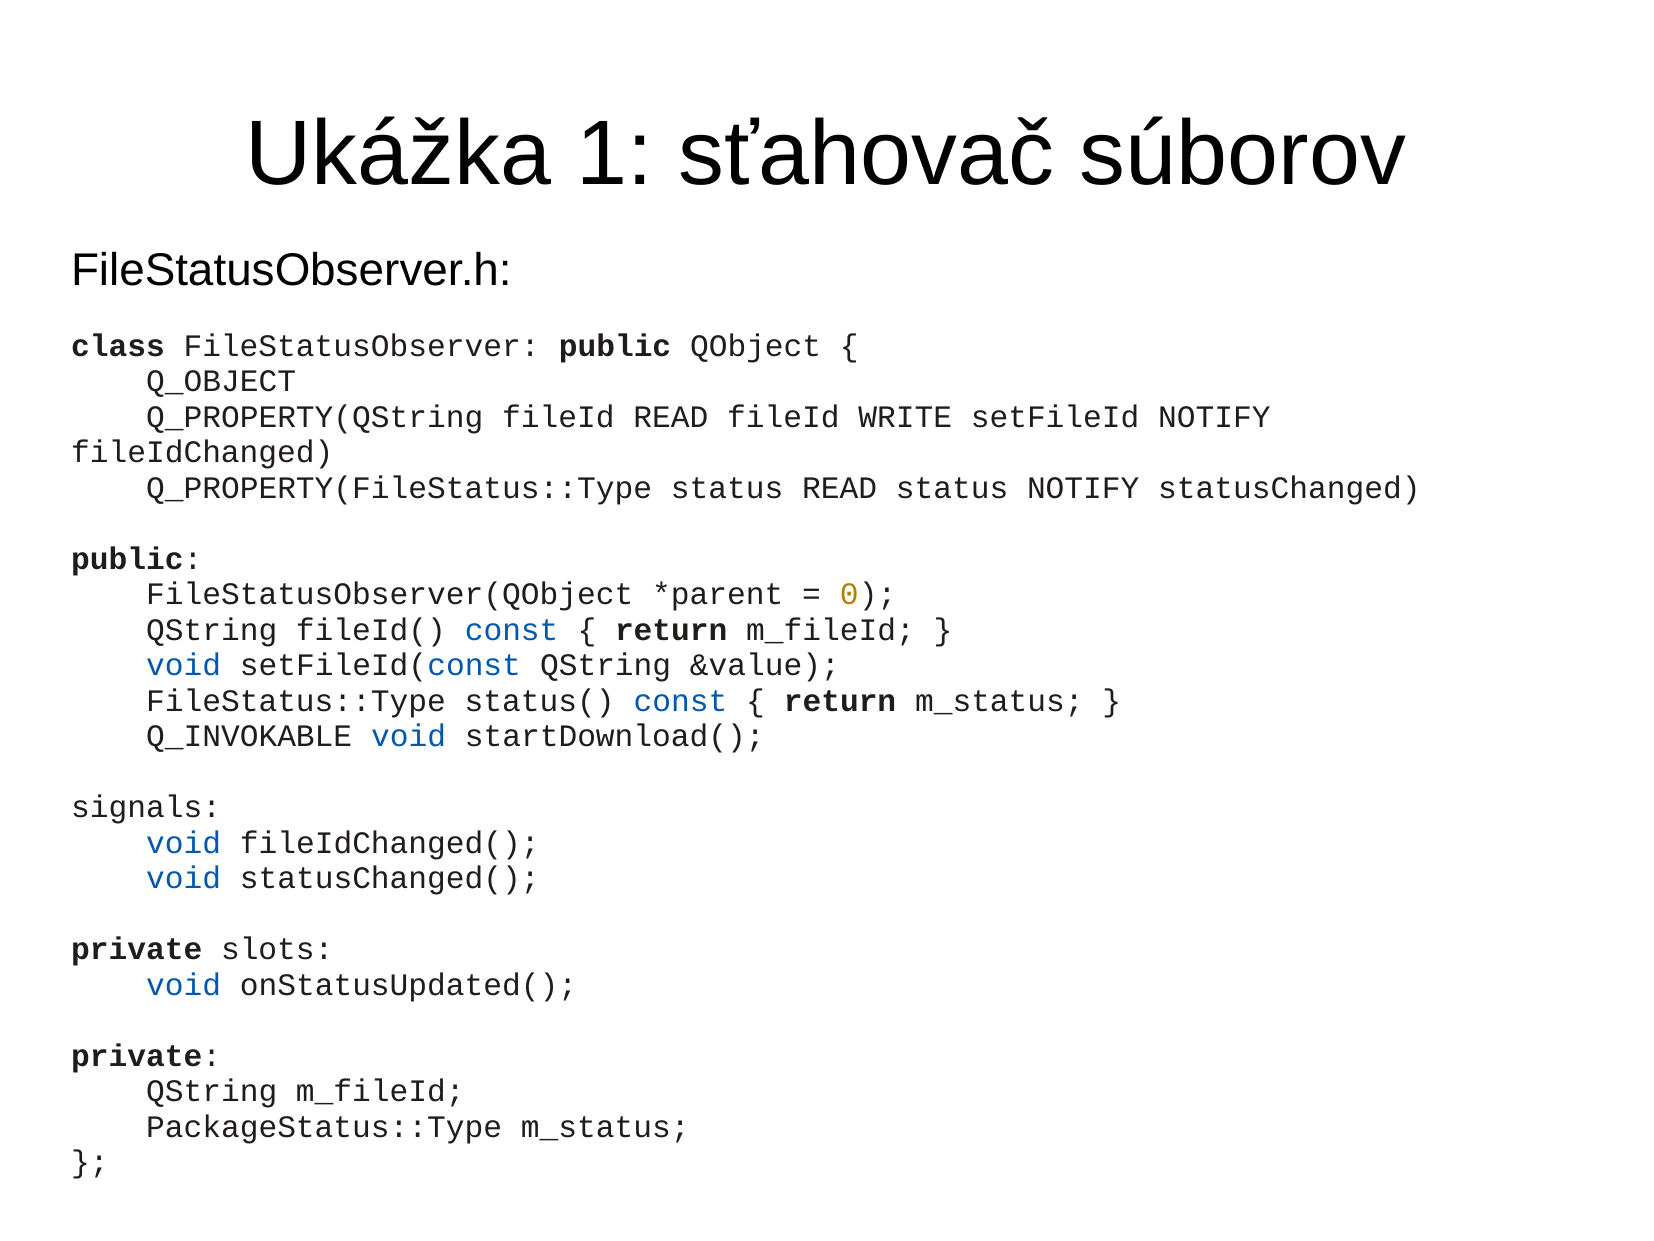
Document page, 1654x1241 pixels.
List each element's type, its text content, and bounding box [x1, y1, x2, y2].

title Ukážka 1: sťahovač súborov [82, 49, 1571, 257]
text_box FileStatusObserver.h: class FileStatusObserver: public QObject { Q_OBJECT Q_PROPERTY(QString fileId READ fileId WRITE setFileId NOTIFY fileIdChanged) Q_PROPERTY(FileStatus::Type status READ status NOTIFY statusChanged) public: FileStatusObserver(QObject *parent = 0); QString fileId() const { return m_fileId; } void setFileId(const QString &value); FileStatus::Type status() const { return m_status; } Q_INVOKABLE void startDownload(); signals: void fileIdChanged(); void statusChanged(); private slots: void onStatusUpdated(); private: QString m_fileId; PackageStatus::Type m_status; }; [71, 243, 1512, 1190]
